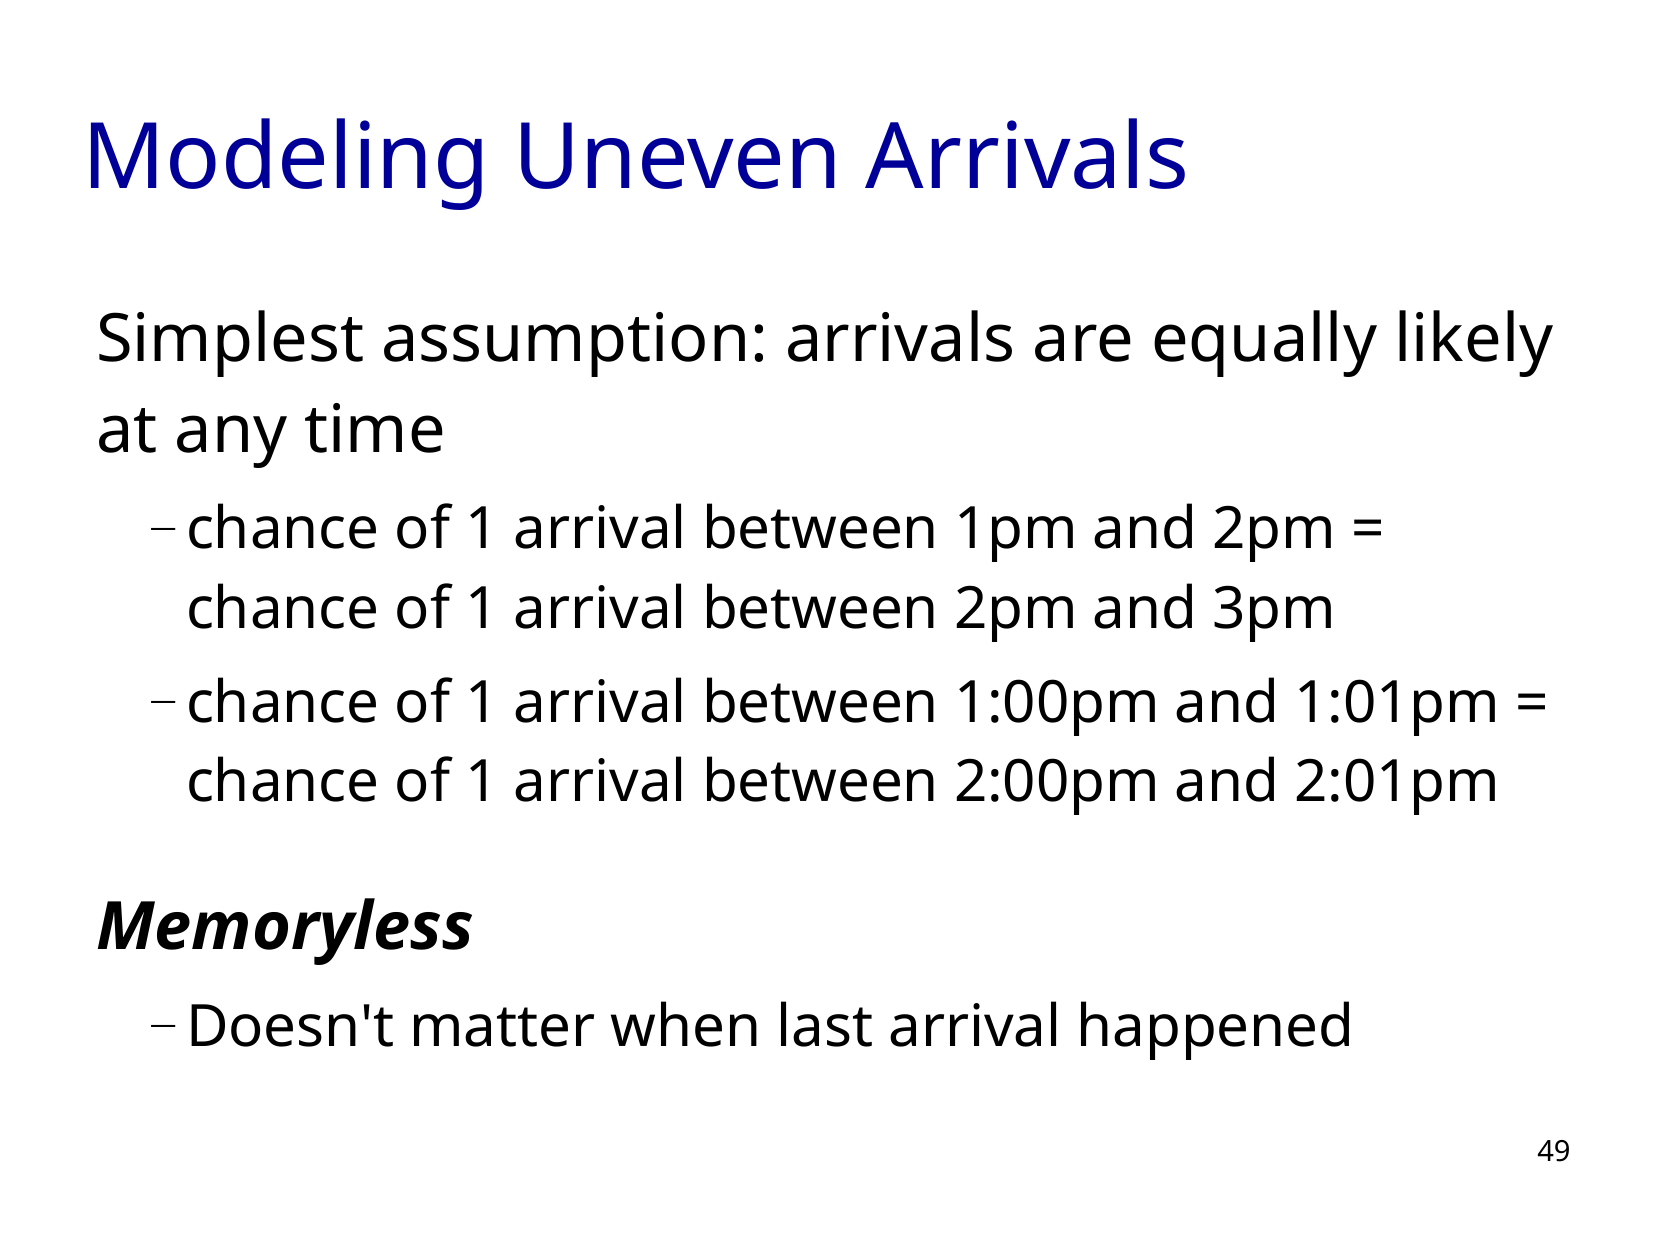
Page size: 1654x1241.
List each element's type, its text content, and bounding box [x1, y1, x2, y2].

list Simplest assumption: arrivals are equally likely at any time chance of 1 arrival between 1pm and 2pm = chance of 1 arrival between 2pm and 3pm chance of 1 arrival between 1:00pm and 1:01pm = chance of 1 arrival between 2:00pm and 2:01pm Memoryless Doesn't matter when last arrival happened [60, 290, 1571, 1096]
title Modeling Uneven Arrivals [82, 49, 1571, 257]
